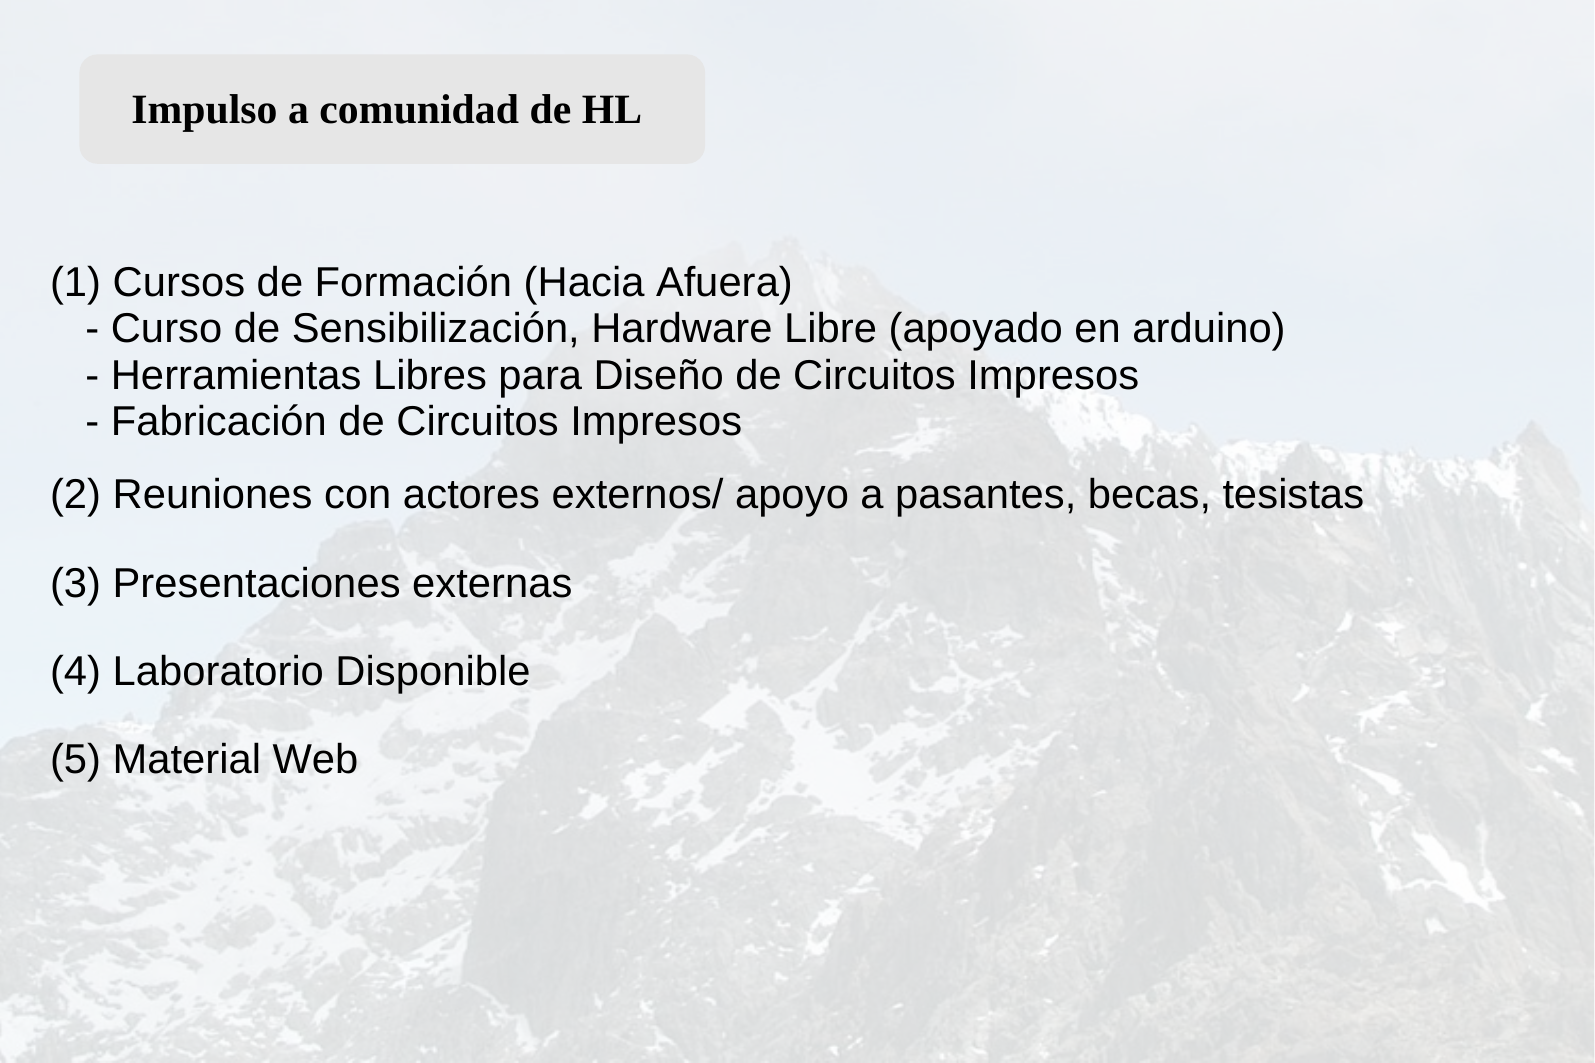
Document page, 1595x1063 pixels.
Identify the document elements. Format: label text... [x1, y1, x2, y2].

text_box (1) Cursos de Formación (Hacia Afuera) - Curso de Sensibilización, Hardware Libre (apoyado en arduino) - Herramientas Libres para Diseño de Circuitos Impresos - Fabricación de Circuitos Impresos (2) Reuniones con actores externos/ apoyo a pasantes, becas, tesistas (3) Presentaciones externas (4) Laboratorio Disponible (5) Material Web [35, 251, 1559, 841]
text_box Impulso a comunidad de HL [79, 54, 706, 164]
